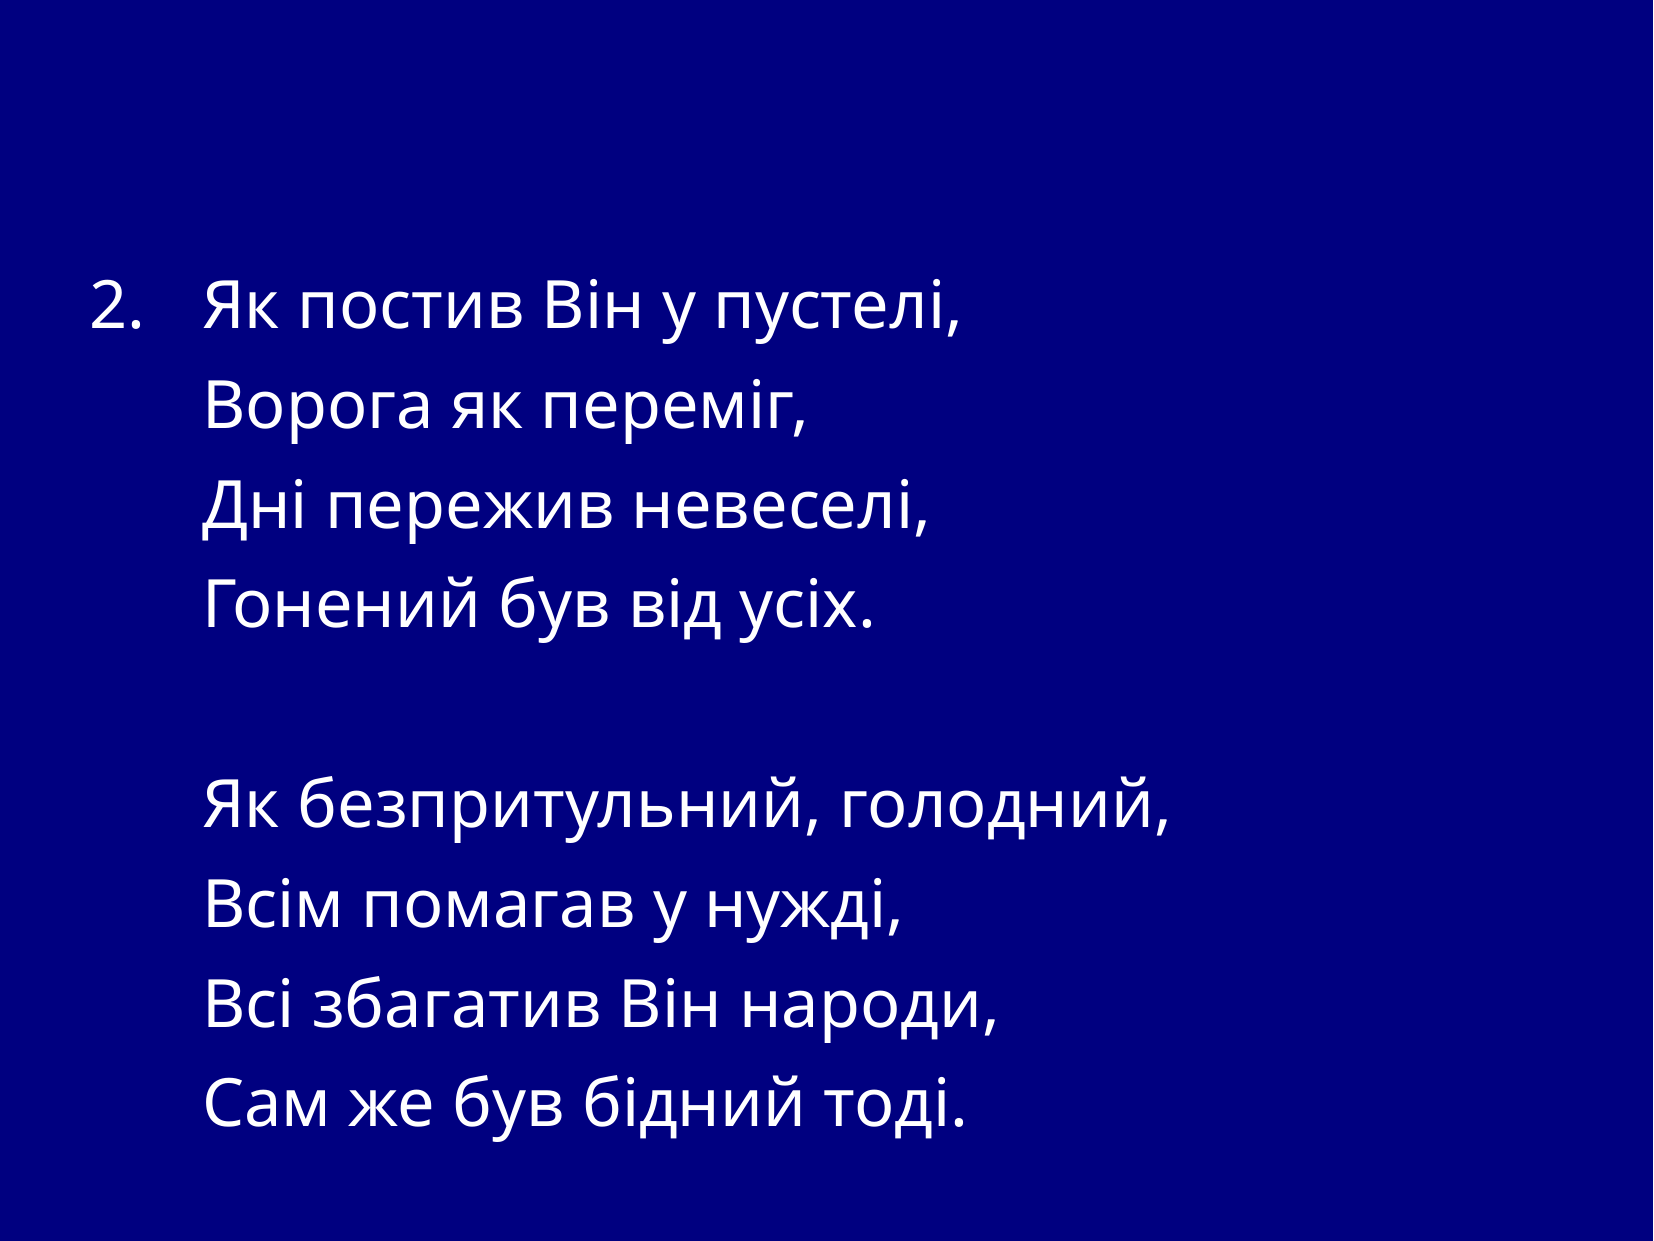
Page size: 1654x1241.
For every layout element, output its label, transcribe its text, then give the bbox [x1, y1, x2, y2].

text_box 2. Як постив Він у пустелі, Ворога як переміг, Дні пережив невеселі, Гонений був від усіх. Як безпритульний, голодний, Всім помагав у нужді, Всі збагатив Він народи, Сам же був бідний тоді. [75, 150, 1576, 1163]
